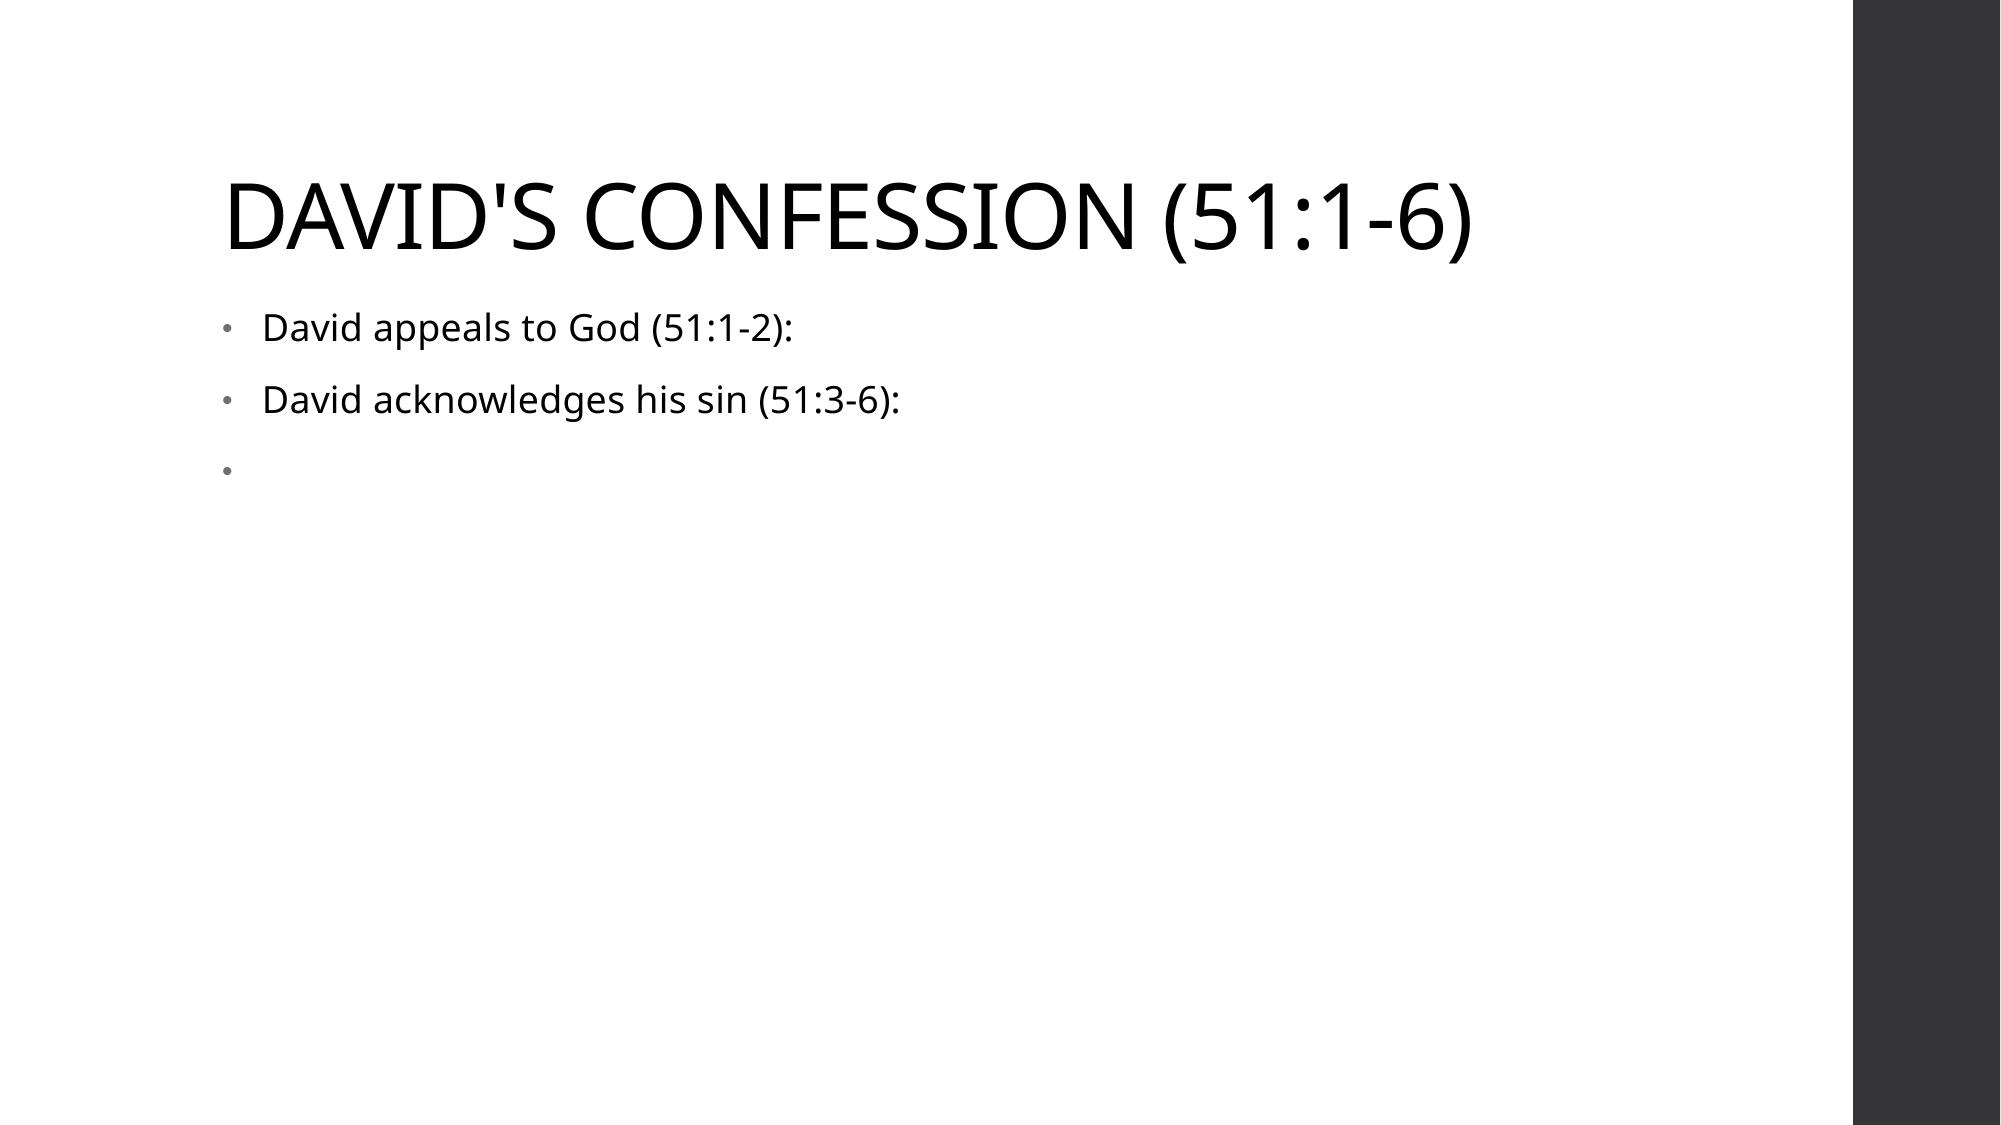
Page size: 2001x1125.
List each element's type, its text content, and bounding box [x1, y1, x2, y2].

list David appeals to God (51:1-2): David acknowledges his sin (51:3-6): [206, 299, 1617, 1014]
title DAVID'S CONFESSION (51:1-6) [206, 60, 1797, 278]
